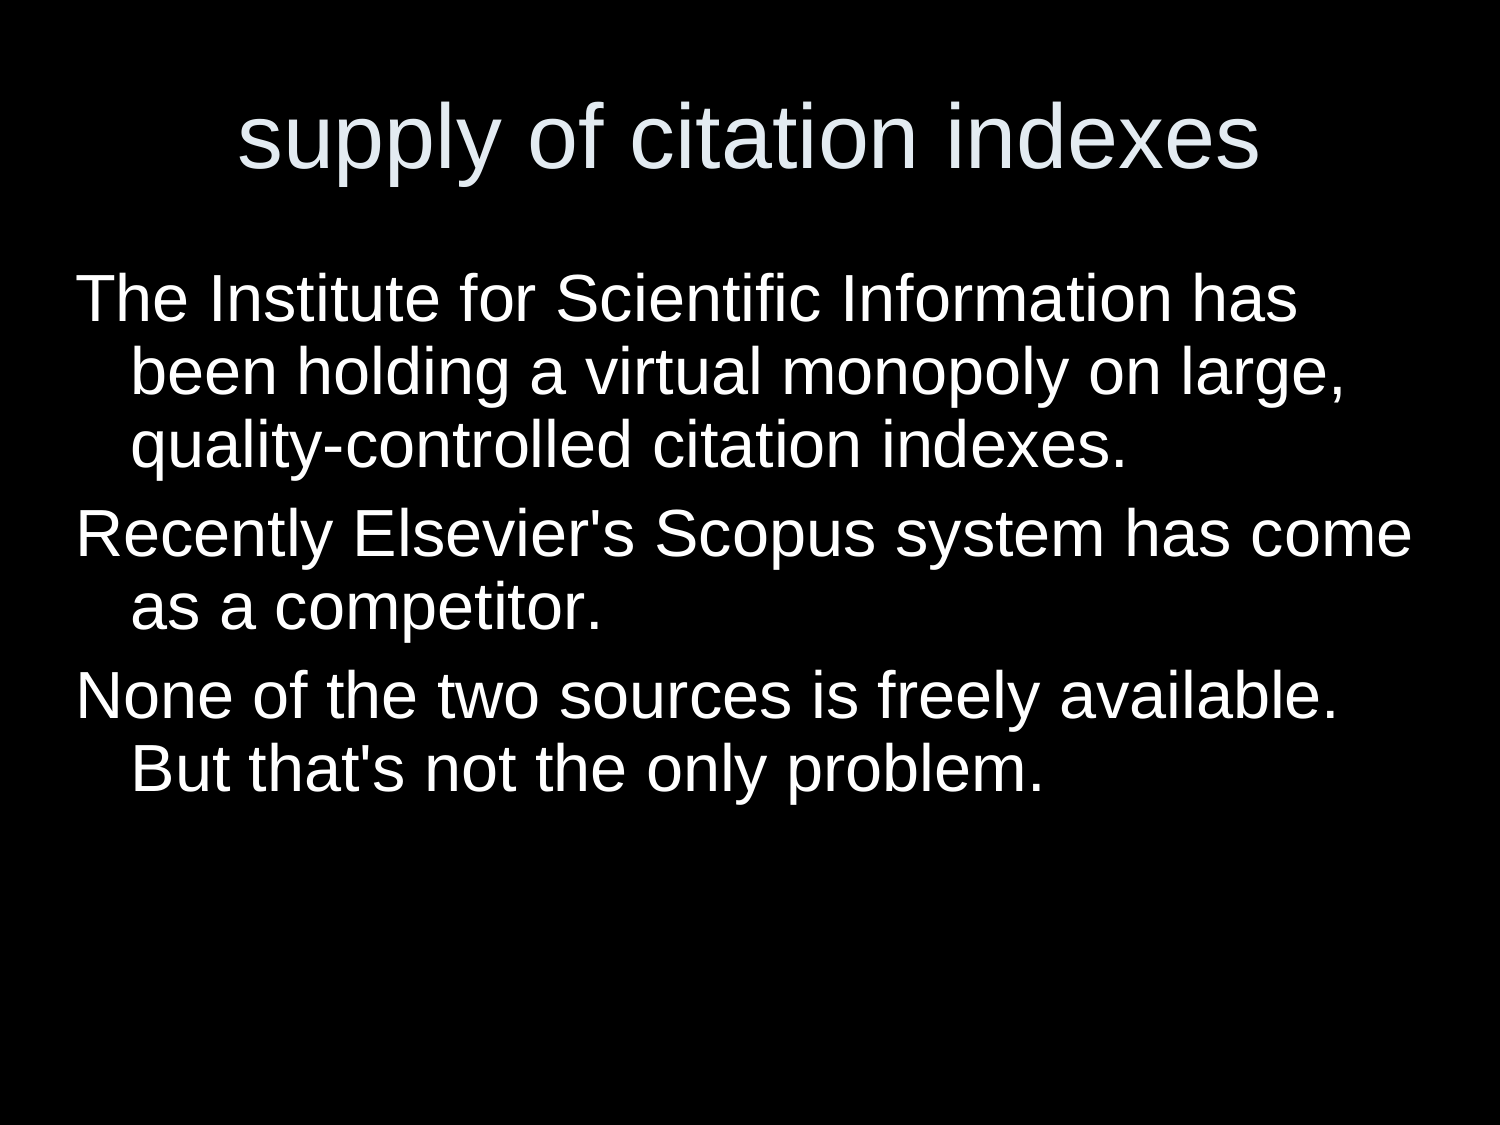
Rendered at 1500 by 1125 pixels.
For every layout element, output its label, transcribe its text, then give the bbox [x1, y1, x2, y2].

list The Institute for Scientific Information has been holding a virtual monopoly on large, quality-controlled citation indexes. Recently Elsevier's Scopus system has come as a competitor. None of the two sources is freely available. But that's not the only problem. [75, 262, 1426, 997]
title supply of citation indexes [75, 28, 1426, 250]
